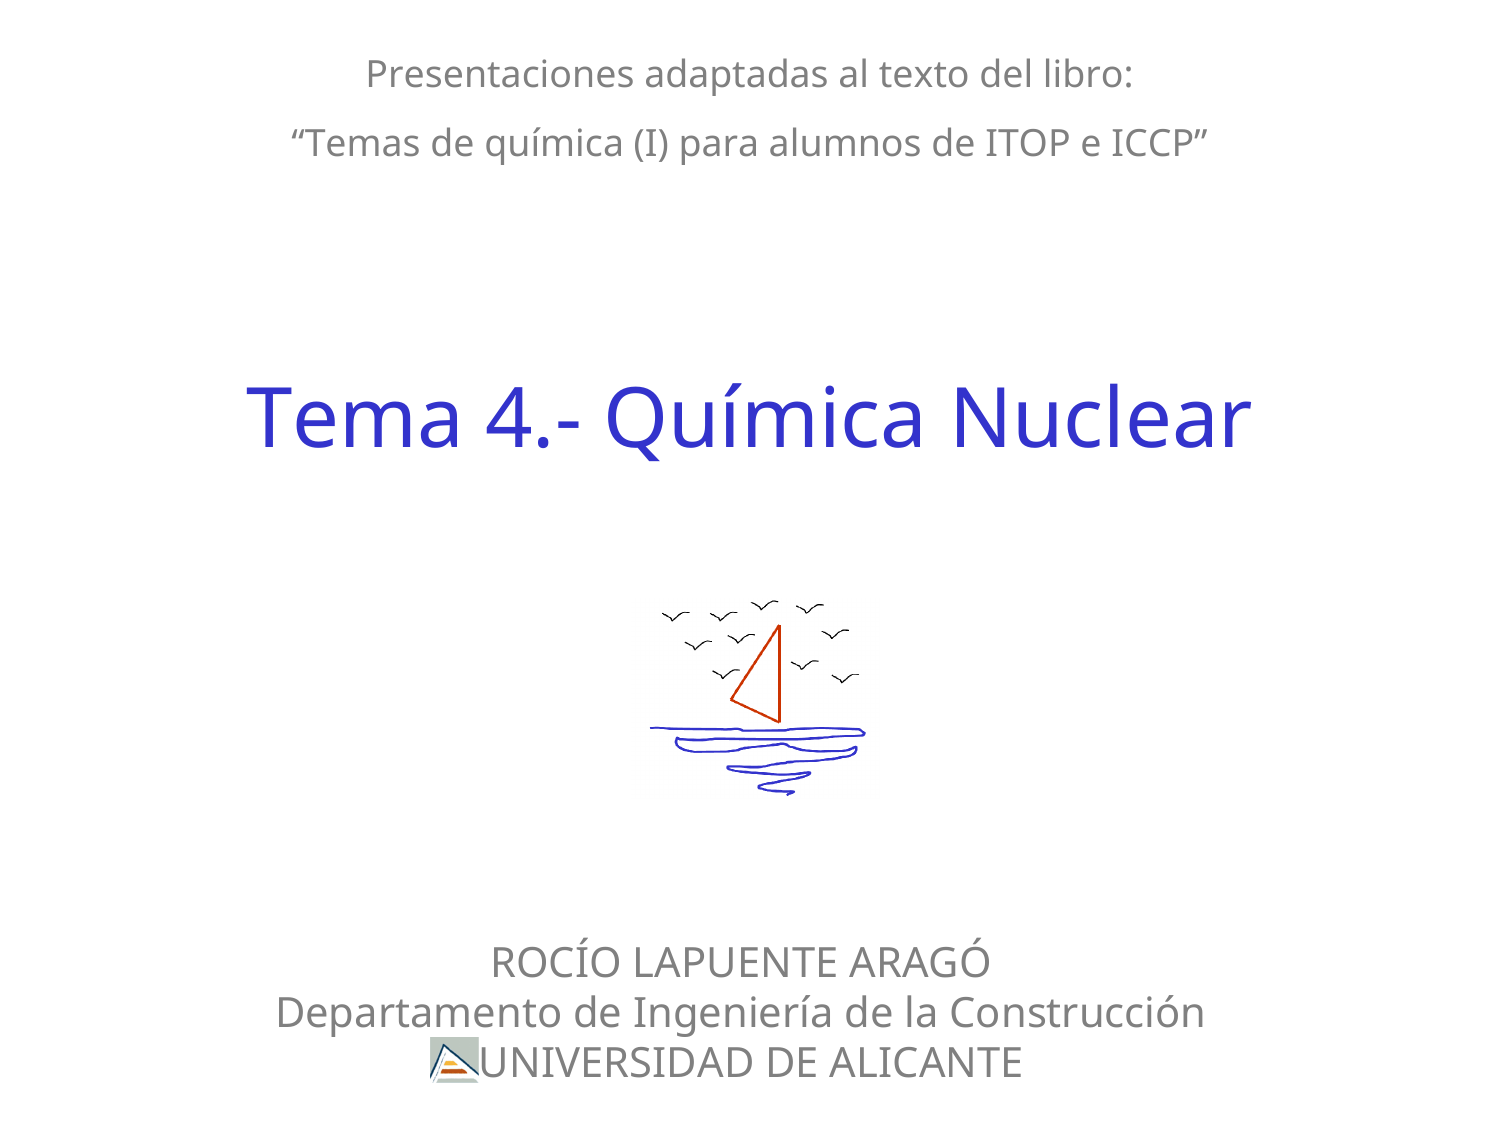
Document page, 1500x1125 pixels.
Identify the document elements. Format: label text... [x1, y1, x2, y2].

chart [631, 598, 880, 799]
chart [430, 1038, 479, 1083]
text_box Presentaciones adaptadas al texto del libro: “Temas de química (I) para alumnos de ITOP e ICCP” [88, 42, 1412, 172]
text_box ROCÍO LAPUENTE ARAGÓ Departamento de Ingeniería de la Construcción UNIVERSIDAD DE ALICANTE [41, 928, 1441, 1125]
text_box Tema 4.- Química Nuclear [41, 266, 1459, 472]
